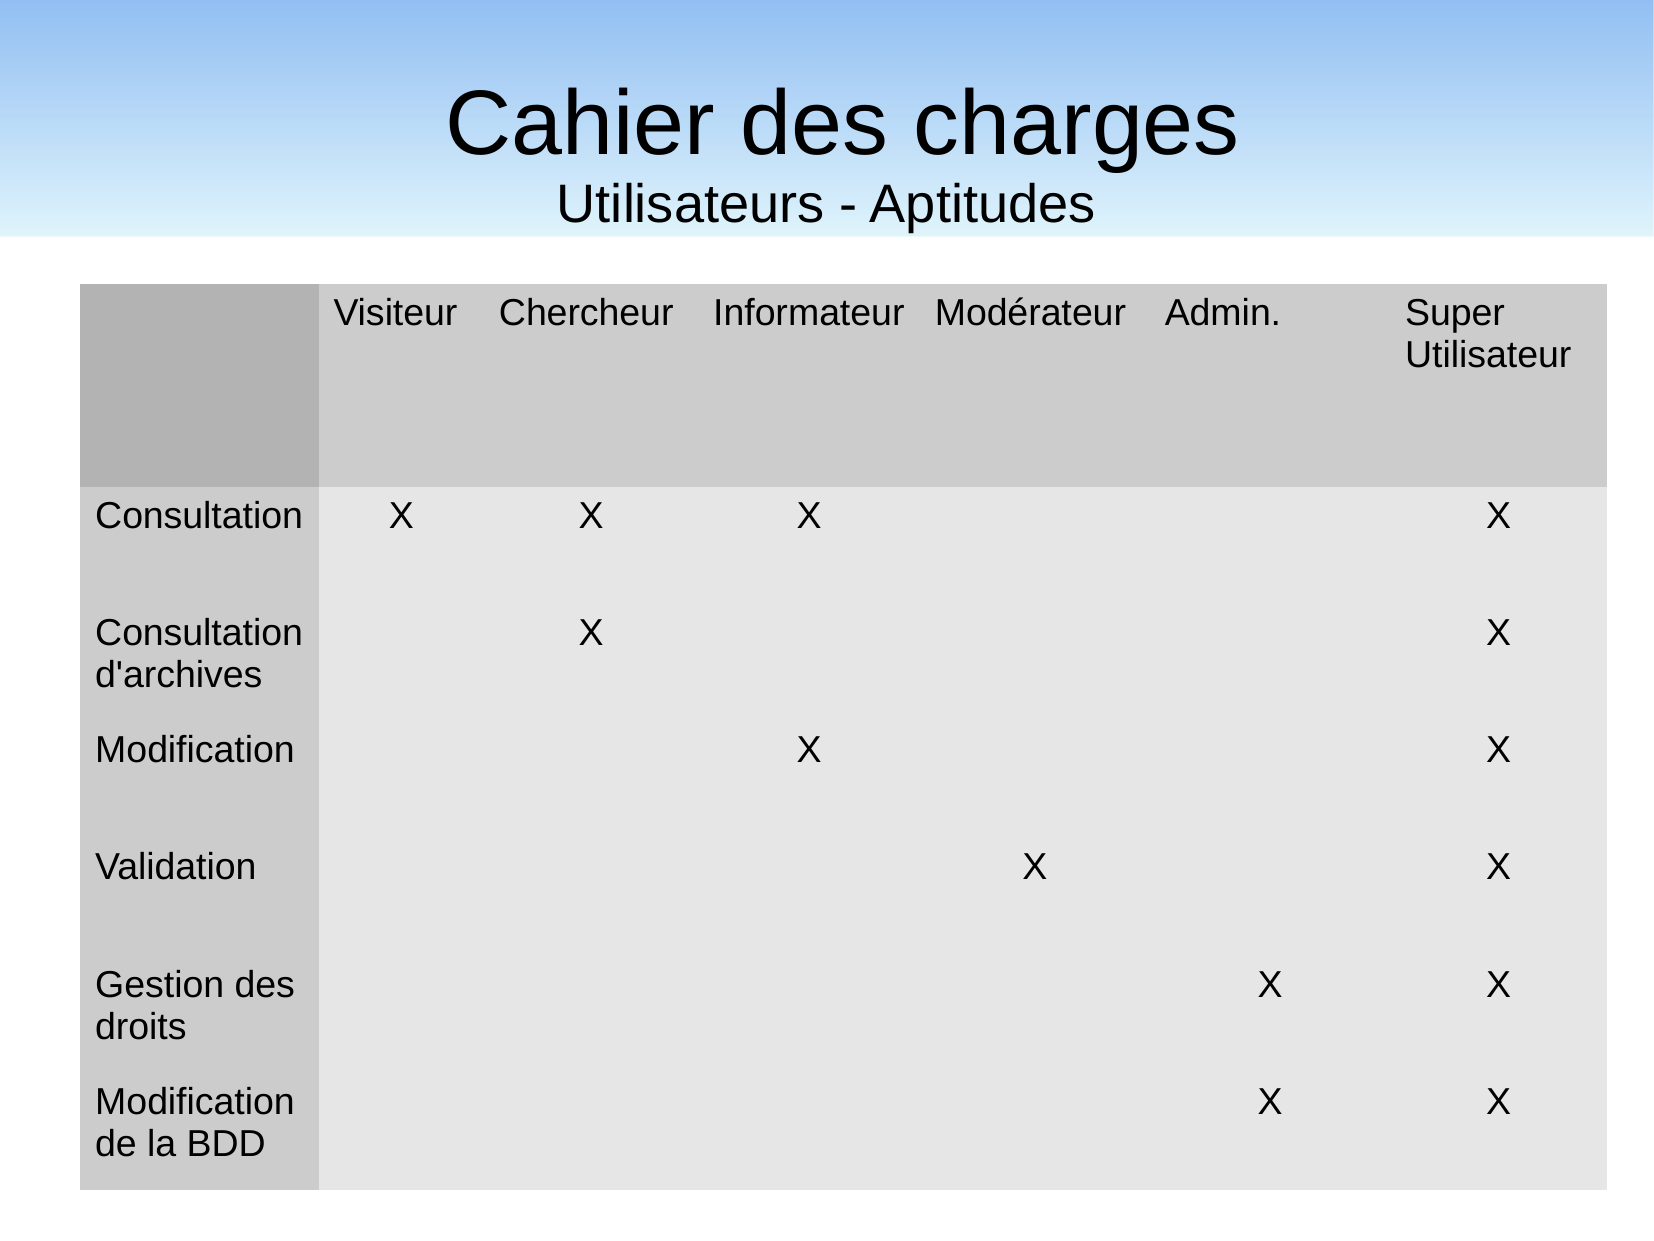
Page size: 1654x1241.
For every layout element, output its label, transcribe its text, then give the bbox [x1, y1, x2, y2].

table_cell [920, 1073, 1150, 1190]
table_cell X [1150, 1073, 1390, 1190]
table_cell [698, 1073, 920, 1190]
table_cell X [1390, 1073, 1607, 1190]
table_cell [698, 838, 920, 956]
table_cell [920, 487, 1150, 604]
table_header Super Utilisateur [1390, 284, 1607, 487]
table_header Chercheur [484, 284, 698, 487]
table_cell X [1390, 487, 1607, 604]
table_cell [1150, 487, 1390, 604]
table_cell [1150, 838, 1390, 956]
table_cell X [1390, 838, 1607, 956]
table_cell [484, 721, 698, 838]
table_cell [920, 604, 1150, 721]
title Cahier des charges Utilisateurs - Aptitudes [82, 49, 1571, 257]
table_cell [484, 838, 698, 956]
table_cell X [484, 604, 698, 721]
table_cell X [484, 487, 698, 604]
table_cell Gestion des droits [80, 956, 319, 1073]
table_cell [484, 1073, 698, 1190]
table_header [80, 284, 319, 487]
table_cell Consultation [80, 487, 319, 604]
table_header Informateur [698, 284, 920, 487]
table_cell Validation [80, 838, 319, 956]
table_cell X [319, 487, 484, 604]
table_cell [319, 1073, 484, 1190]
table_cell [1150, 604, 1390, 721]
table_cell [319, 956, 484, 1073]
table_header Admin. [1150, 284, 1390, 487]
table_cell [920, 721, 1150, 838]
table_cell X [698, 721, 920, 838]
table_cell [1150, 721, 1390, 838]
table_cell X [1390, 721, 1607, 838]
table_cell X [920, 838, 1150, 956]
table_cell X [698, 487, 920, 604]
table_cell [698, 604, 920, 721]
table_cell X [1390, 956, 1607, 1073]
table_cell Modification [80, 721, 319, 838]
table_header Modérateur [920, 284, 1150, 487]
table_cell [319, 838, 484, 956]
table_cell [319, 604, 484, 721]
picture [0, 0, 1654, 1241]
table_cell X [1390, 604, 1607, 721]
table_cell Modification de la BDD [80, 1073, 319, 1190]
table_cell X [1150, 956, 1390, 1073]
table_cell [698, 956, 920, 1073]
table_cell [920, 956, 1150, 1073]
table_cell [319, 721, 484, 838]
table_cell Consultation d'archives [80, 604, 319, 721]
table_cell [484, 956, 698, 1073]
table_header Visiteur [319, 284, 484, 487]
